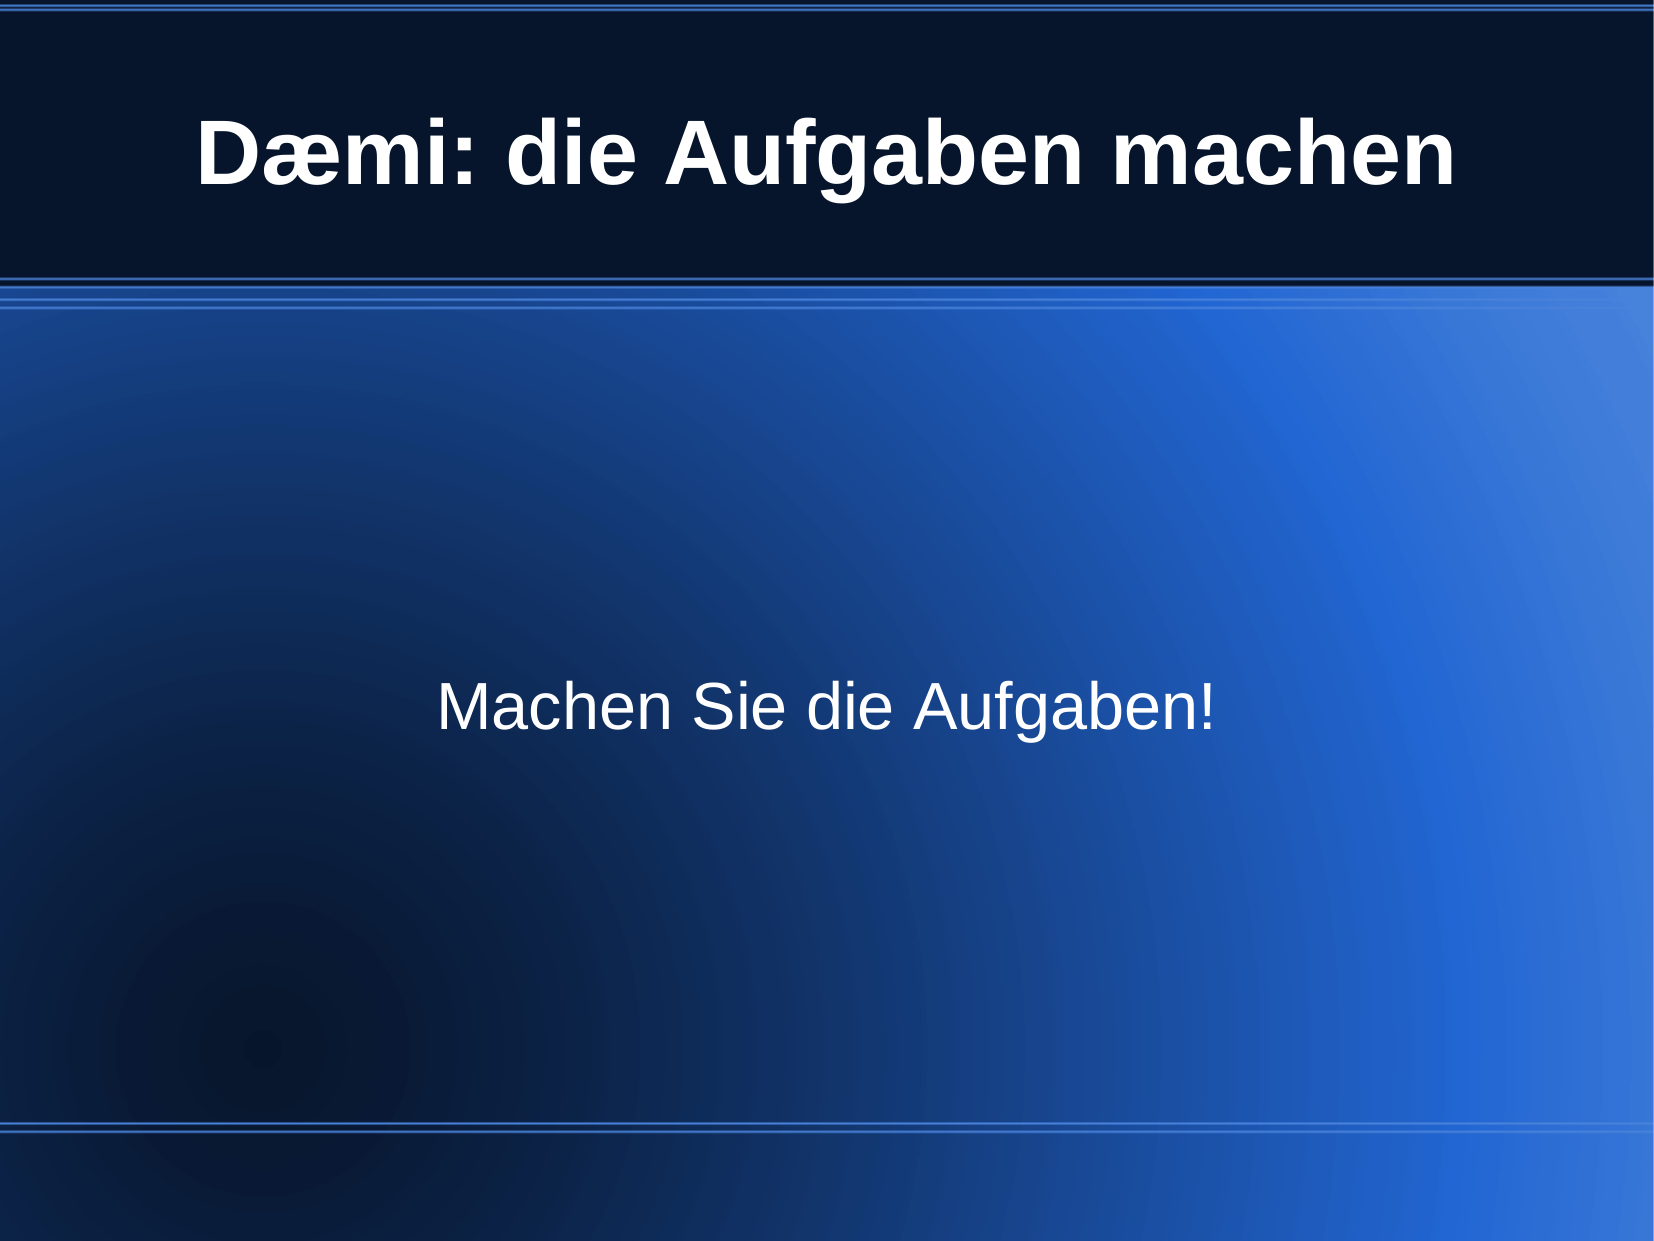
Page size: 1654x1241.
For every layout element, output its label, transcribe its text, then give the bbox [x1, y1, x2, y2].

picture [0, 0, 1654, 1241]
title Dæmi: die Aufgaben machen [82, 56, 1571, 250]
subtitle Machen Sie die Aufgaben! [82, 362, 1571, 1050]
